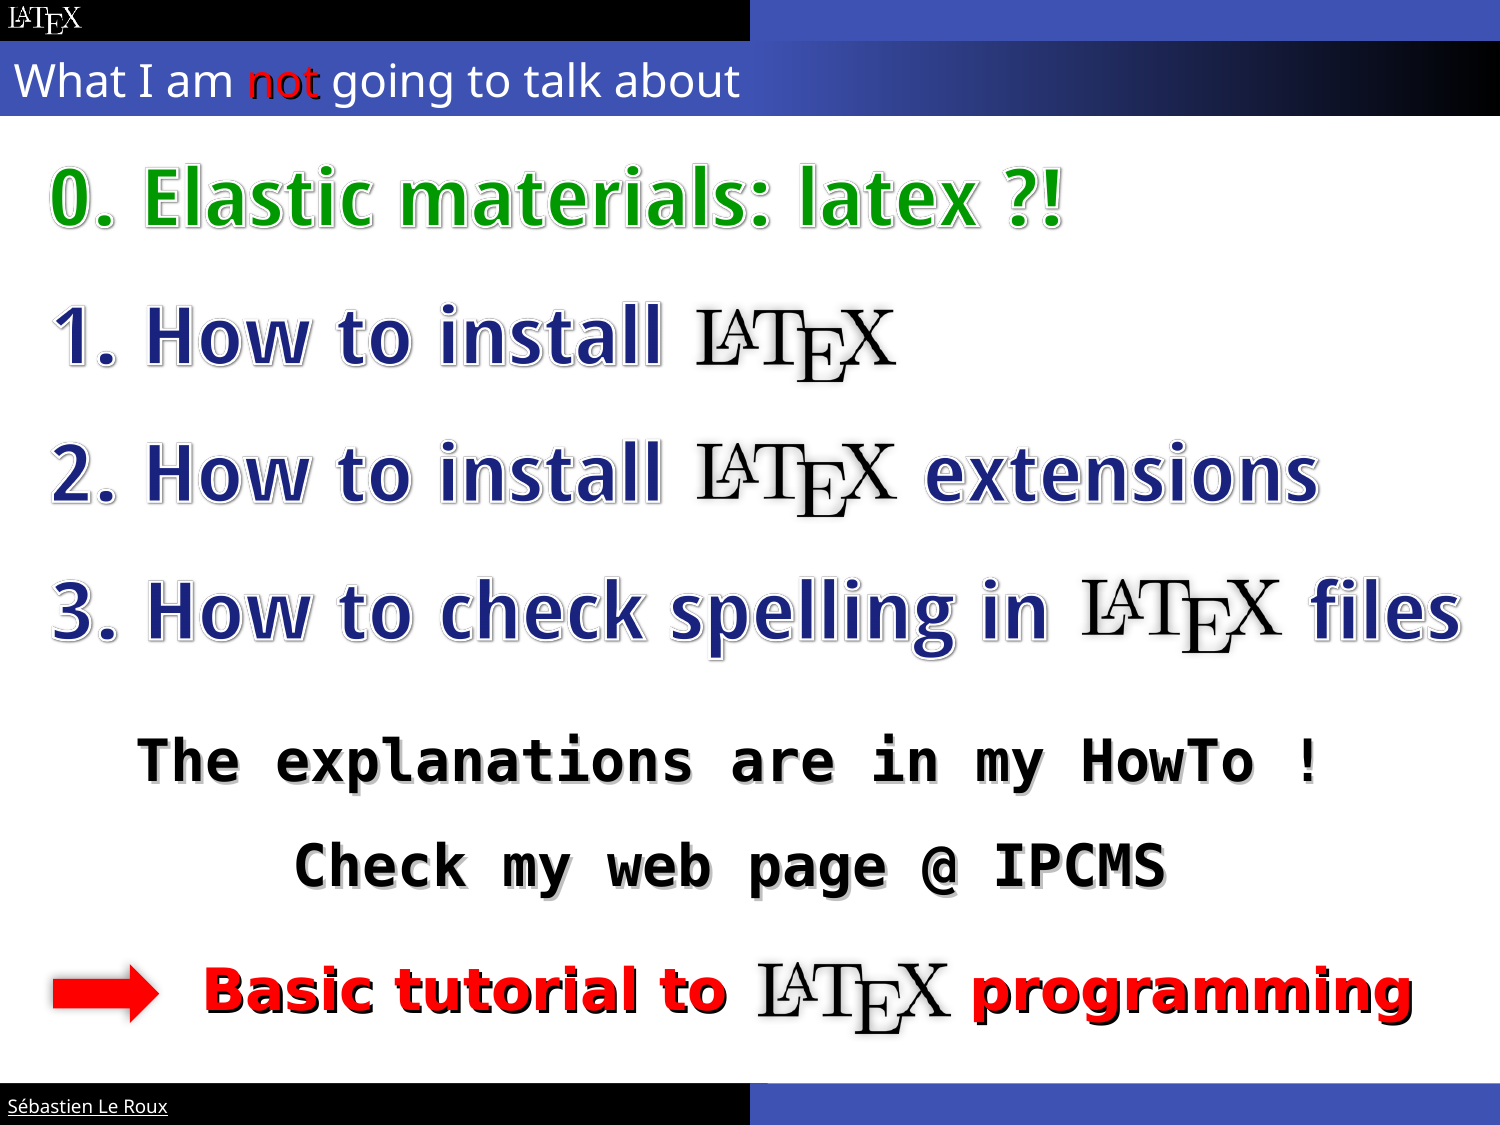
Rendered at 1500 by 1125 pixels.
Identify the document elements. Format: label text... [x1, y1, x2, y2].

picture [751, 955, 957, 1041]
title What I am not going to talk about [0, 41, 1500, 116]
text_box [53, 964, 160, 1024]
picture [47, 161, 1465, 664]
text_box The explanations are in my HowTo ! Check my web page @ IPCMS [120, 715, 1341, 906]
text_box Basic tutorial to programming [186, 944, 1431, 1030]
picture [5, 3, 84, 37]
